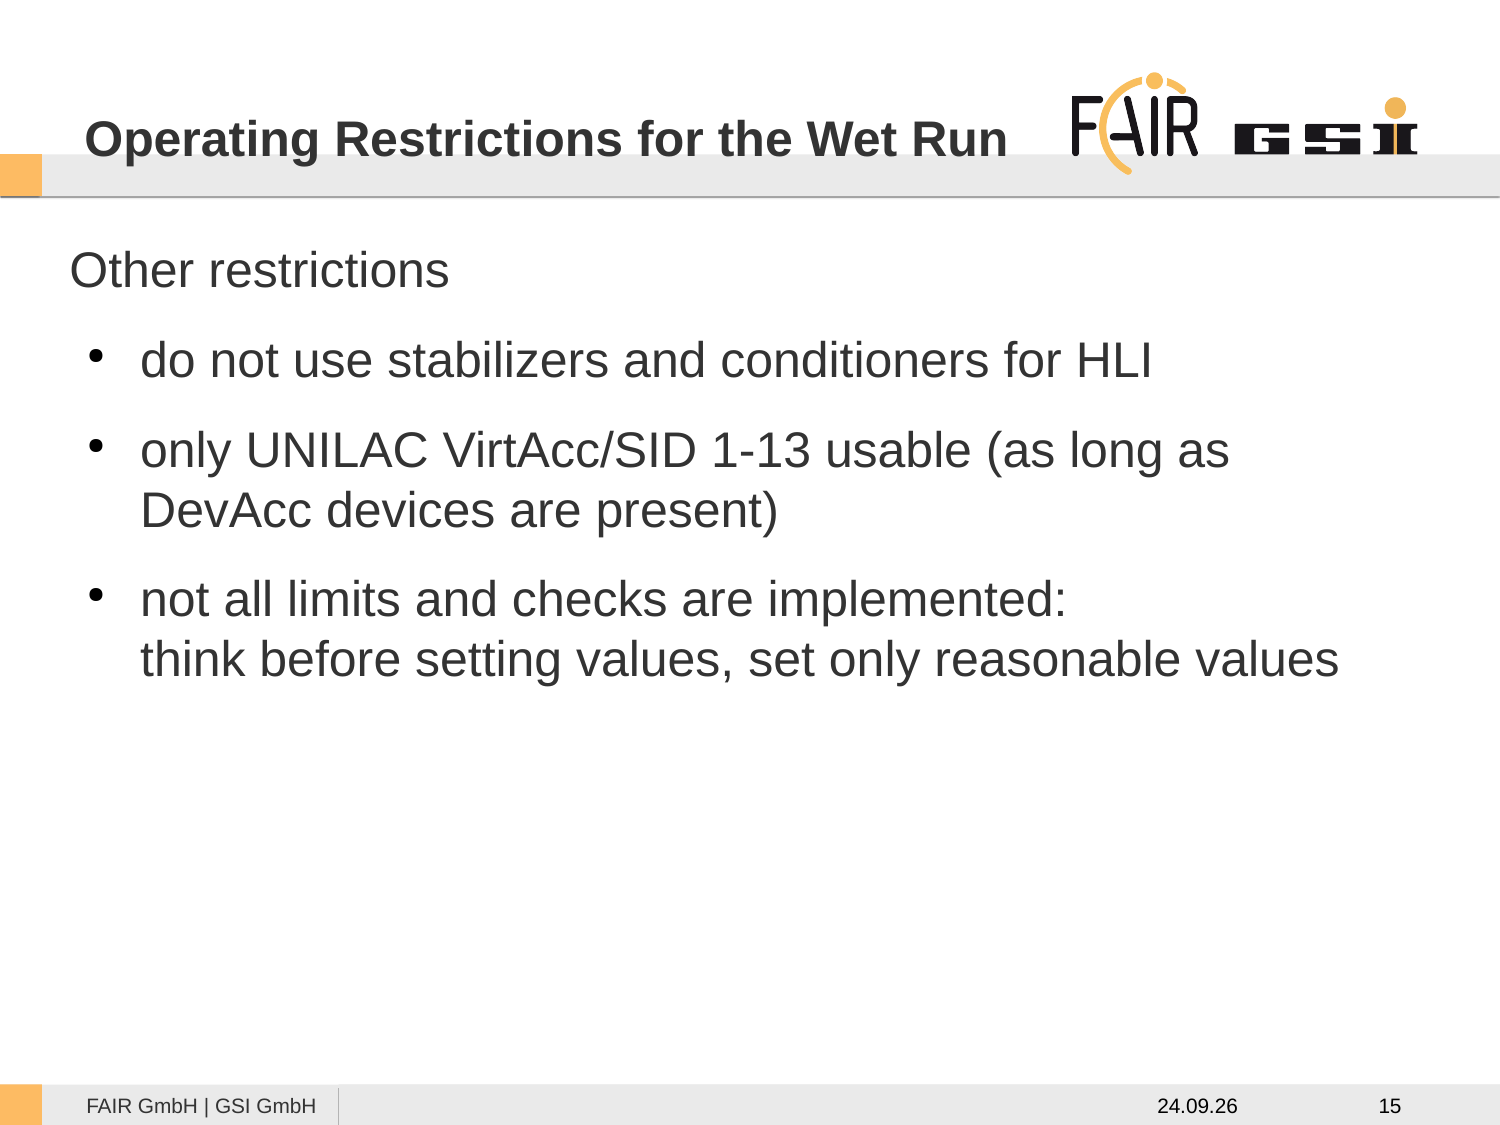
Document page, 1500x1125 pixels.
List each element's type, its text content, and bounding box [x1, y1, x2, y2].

title Operating Restrictions for the Wet Run [69, 44, 1030, 174]
picture [1071, 70, 1199, 177]
list Other restrictions do not use stabilizers and conditioners for HLI only UNILAC VirtAcc/SID 1-13 usable (as long as DevAcc devices are present) not all limits and checks are implemented: think before setting values, set only reasonable values [69, 237, 1417, 1043]
picture [1233, 95, 1419, 154]
